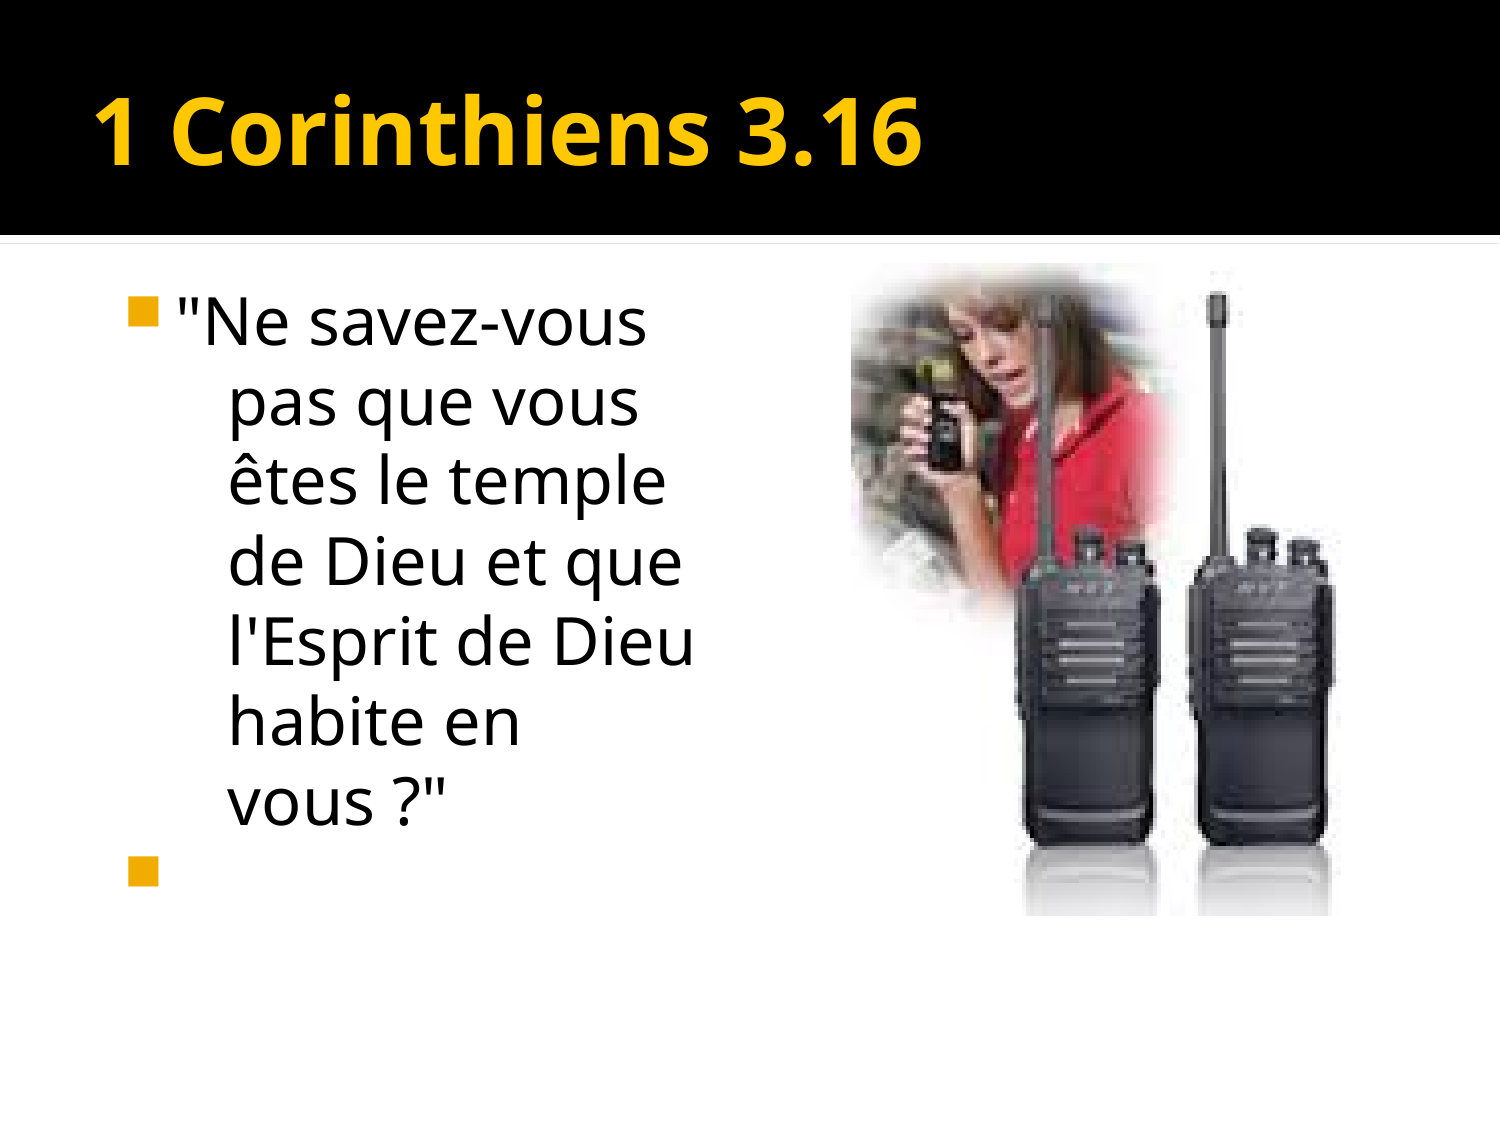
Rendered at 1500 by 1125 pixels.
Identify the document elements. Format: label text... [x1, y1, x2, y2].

list "Ne savez-vous pas que vous êtes le temple de Dieu et que l'Esprit de Dieu habite en vous ?" [75, 263, 734, 916]
picture [851, 263, 1341, 916]
title 1 Corinthiens 3.16 [75, 25, 1426, 232]
